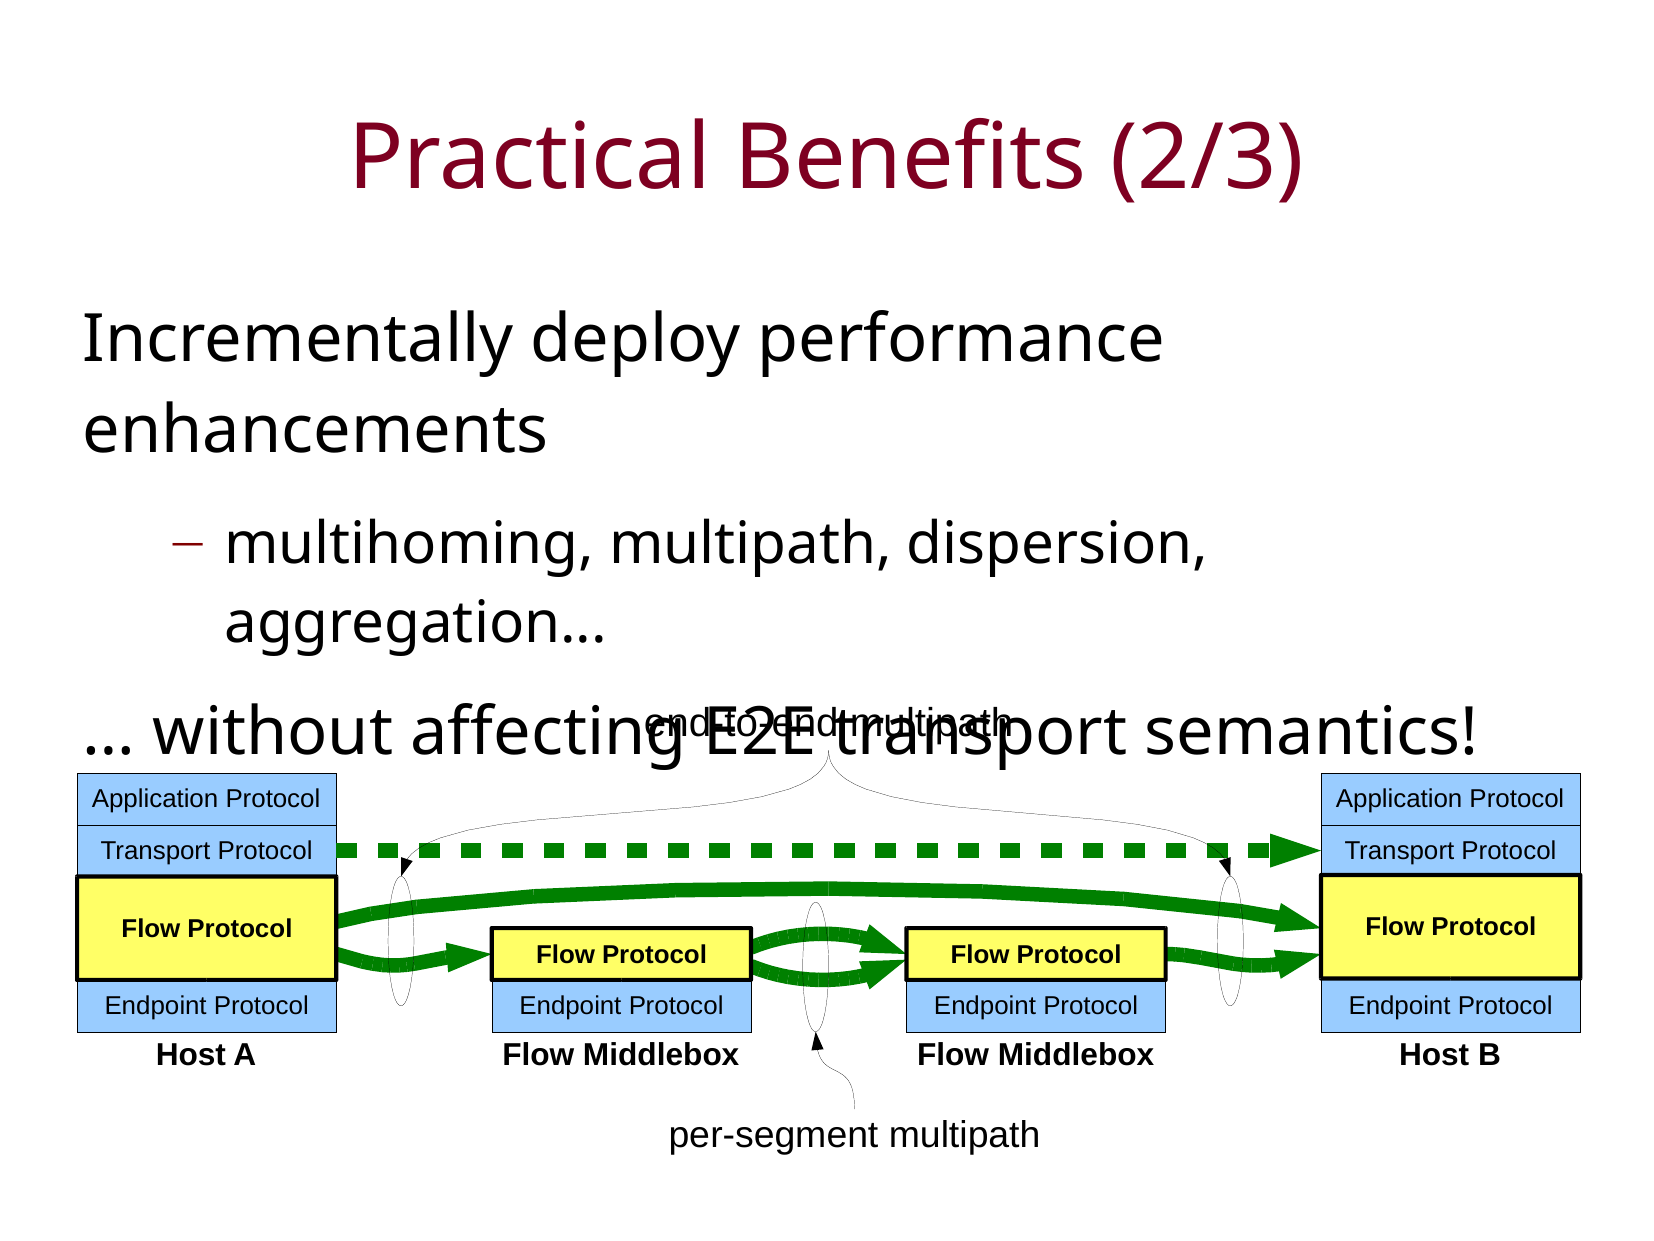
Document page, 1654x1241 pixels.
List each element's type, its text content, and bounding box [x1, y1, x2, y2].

list Incrementally deploy performance enhancements multihoming, multipath, dispersion, aggregation... … without affecting E2E transport semantics! [82, 290, 1571, 564]
title Practical Benefits (2/3) [82, 56, 1571, 250]
picture [75, 695, 1584, 1163]
